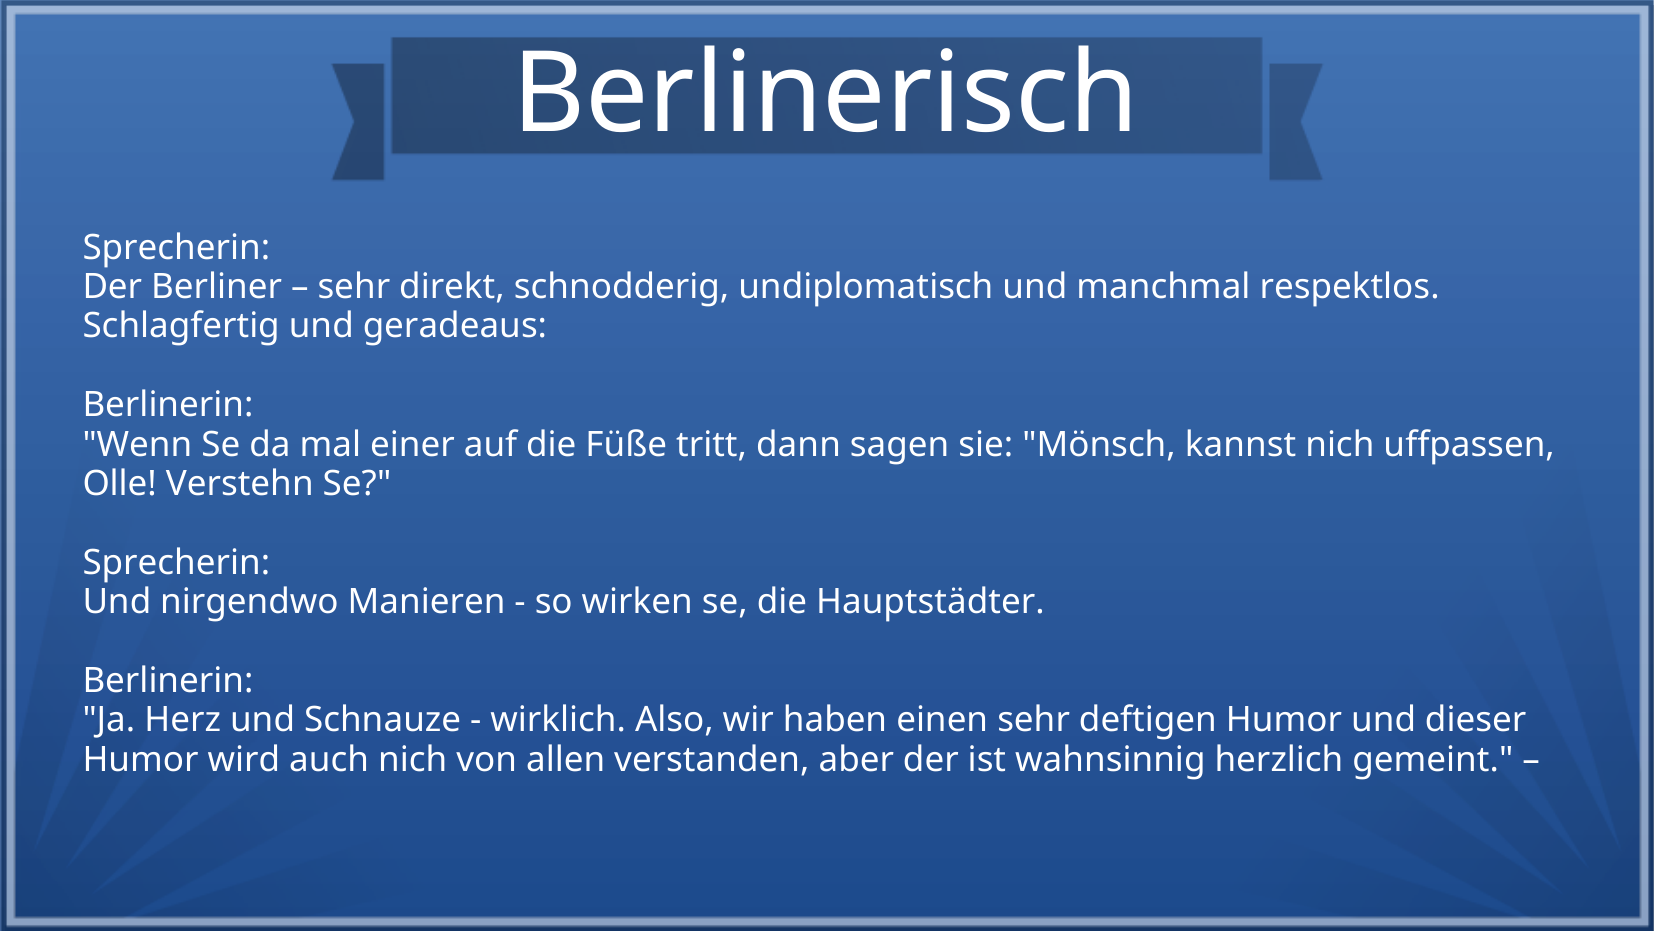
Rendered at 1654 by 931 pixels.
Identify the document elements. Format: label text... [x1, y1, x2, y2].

title Berlinerisch [389, 30, 1262, 157]
picture [0, 0, 1654, 931]
list Sprecherin: Der Berliner – sehr direkt, schnodderig, undiplomatisch und manchmal respektlos. Schlagfertig und geradeaus: Berlinerin: "Wenn Se da mal einer auf die Füße tritt, dann sagen sie: "Mönsch, kannst nich uffpassen, Olle! Verstehn Se?" Sprecherin: Und nirgendwo Manieren - so wirken se, die Hauptstädter. Berlinerin: "Ja. Herz und Schnauze - wirklich. Also, wir haben einen sehr deftigen Humor und dieser Humor wird auch nich von allen verstanden, aber der ist wahnsinnig herzlich gemeint." – [82, 224, 1569, 846]
